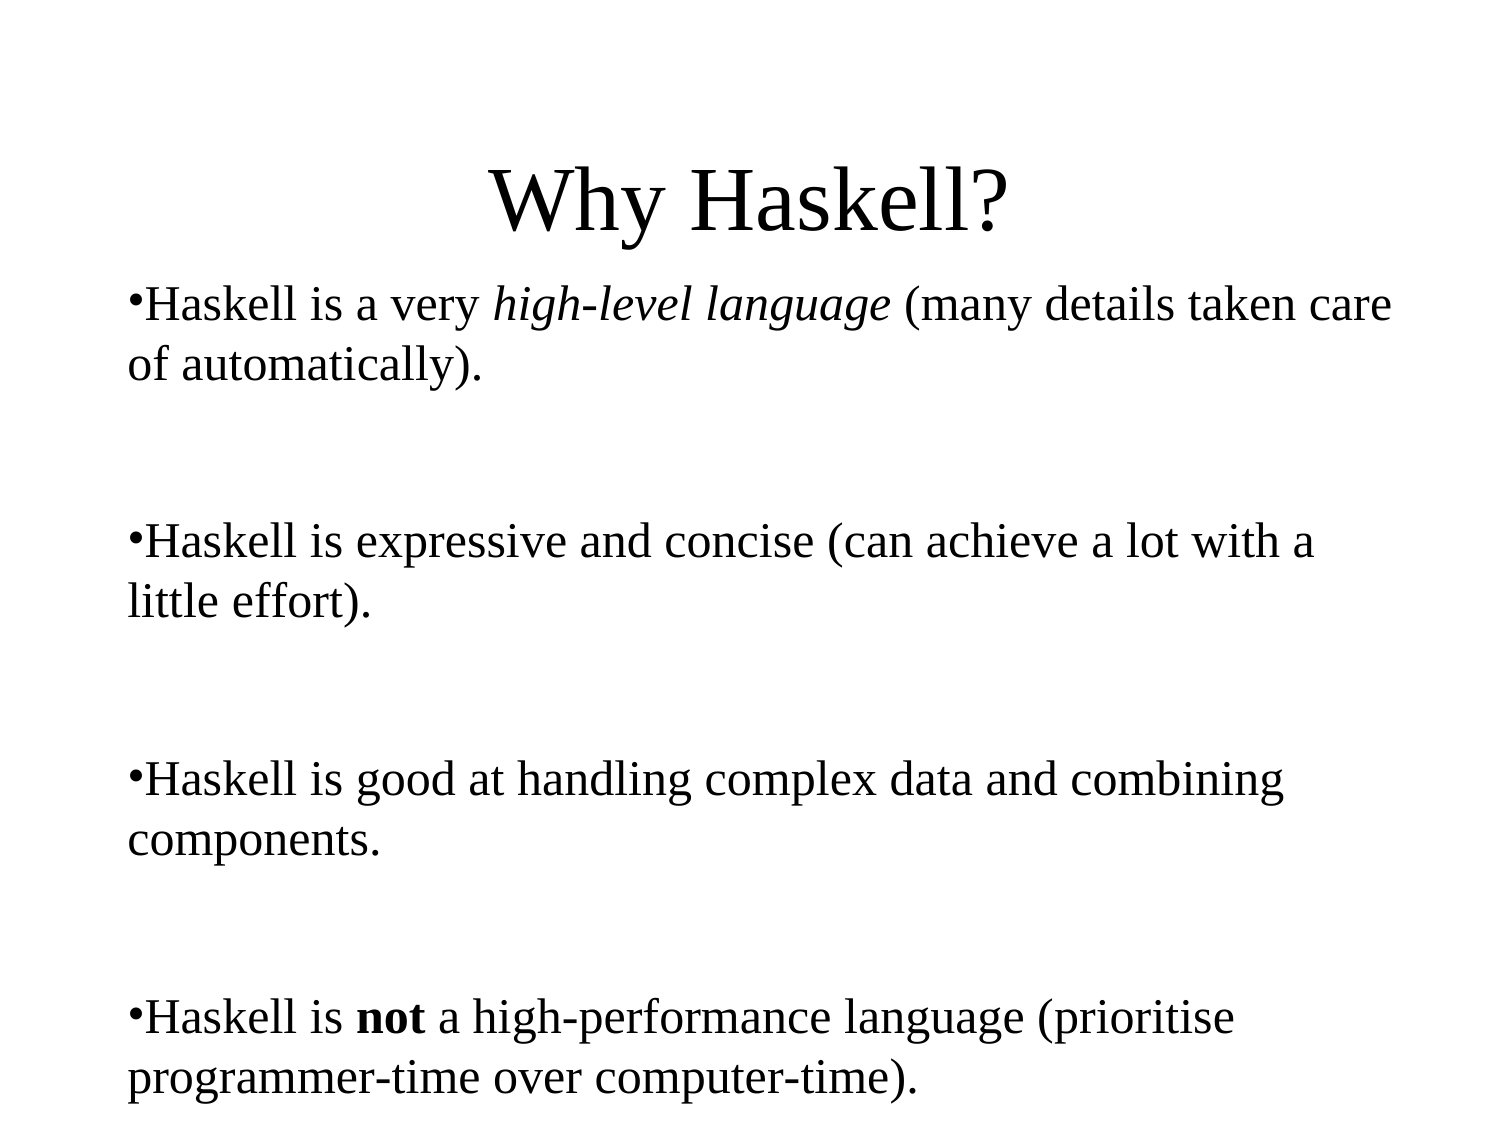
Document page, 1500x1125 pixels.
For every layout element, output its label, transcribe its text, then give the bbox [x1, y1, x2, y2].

text_box Haskell is a very high-level language (many details taken care of automatically). Haskell is expressive and concise (can achieve a lot with a little effort). Haskell is good at handling complex data and combining components. Haskell is not a high-performance language (prioritise programmer-time over computer-time). [112, 262, 1426, 1112]
title Why Haskell? [112, 99, 1388, 262]
